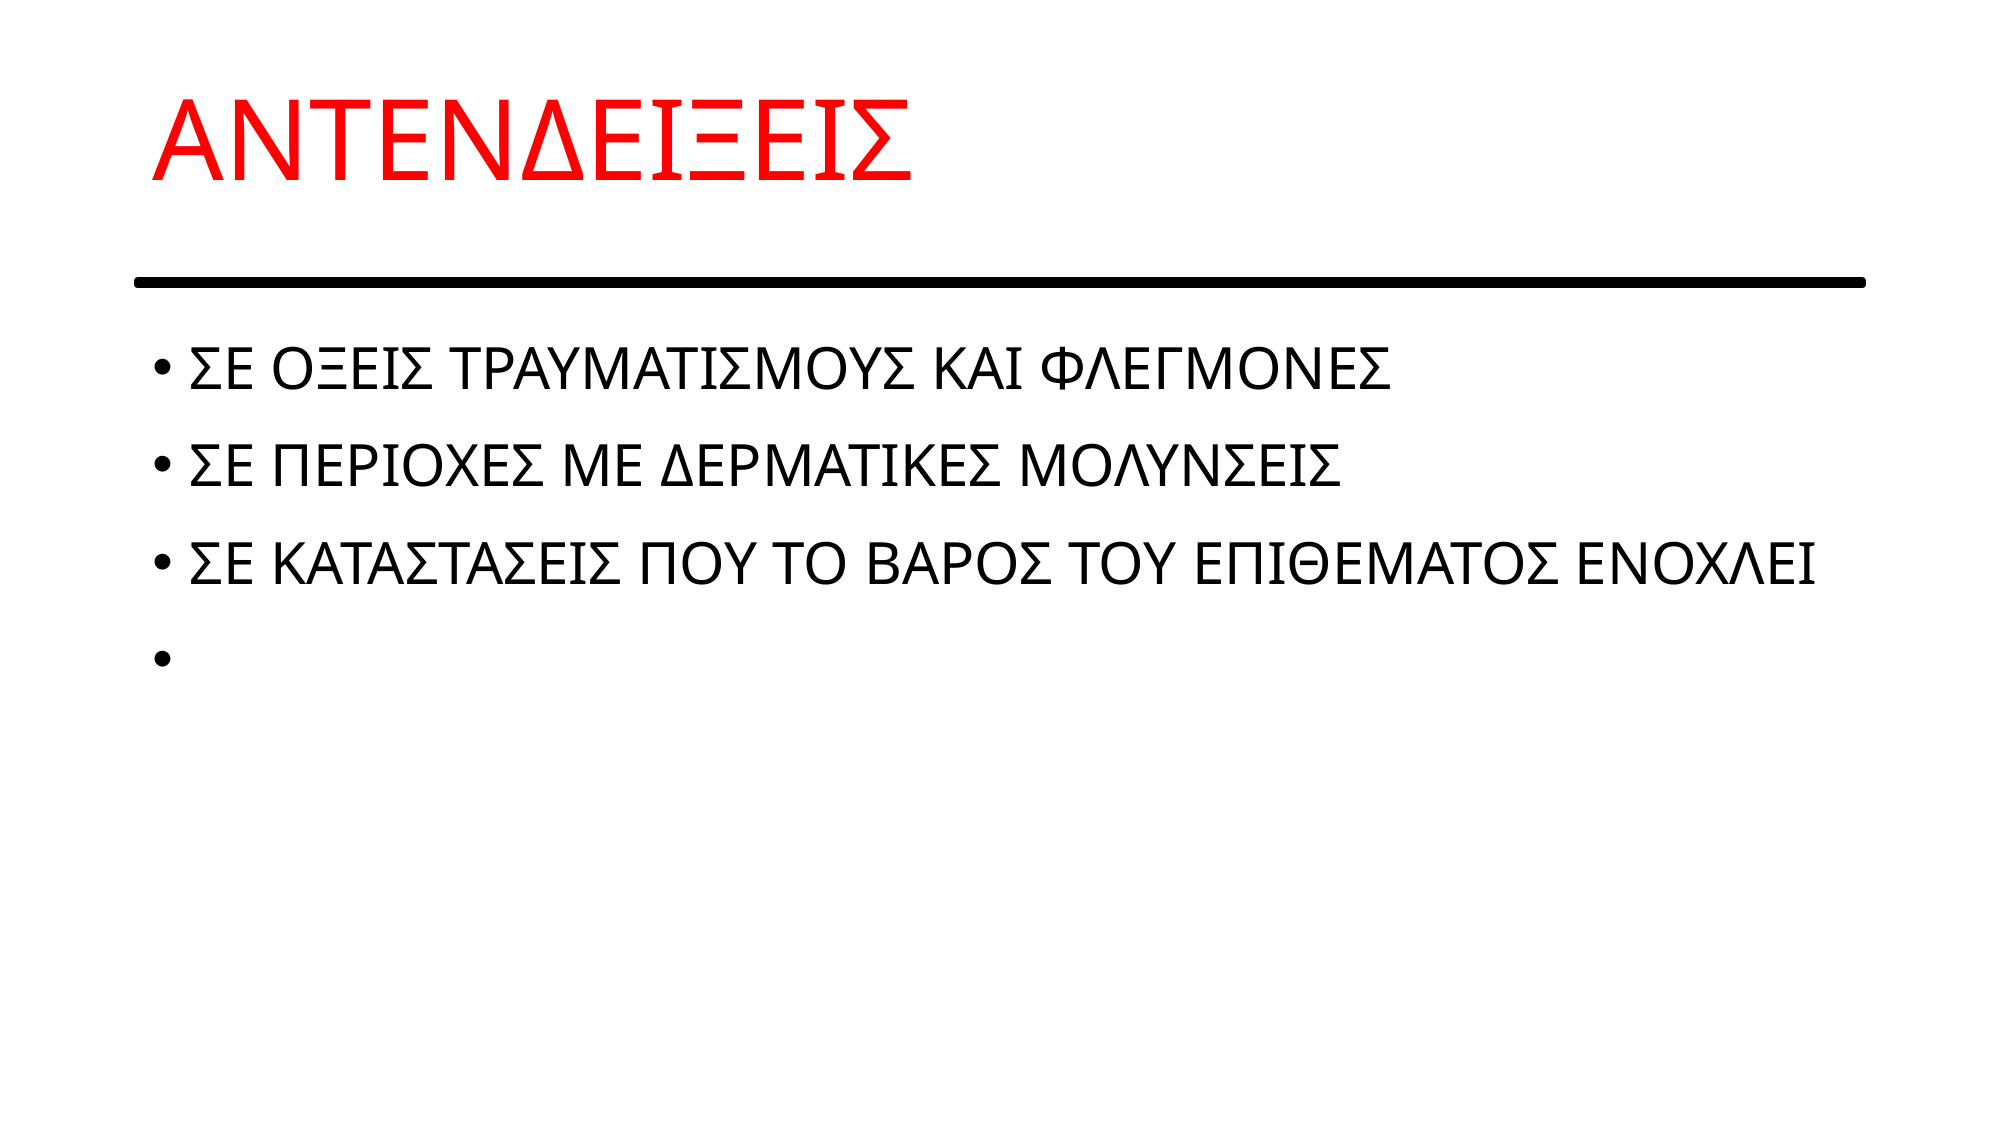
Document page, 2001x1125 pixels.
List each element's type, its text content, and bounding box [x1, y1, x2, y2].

list ΣΕ ΟΞΕΙΣ ΤΡΑΥΜΑΤΙΣΜΟΥΣ ΚΑΙ ΦΛΕΓΜΟΝΕΣ ΣΕ ΠΕΡΙΟΧΕΣ ΜΕ ΔΕΡΜΑΤΙΚΕΣ ΜΟΛΥΝΣΕΙΣ ΣΕ ΚΑΤΑΣΤΑΣΕΙΣ ΠΟΥ ΤΟ ΒΑΡΟΣ ΤΟΥ ΕΠΙΘΕΜΑΤΟΣ ΕΝΟΧΛΕΙ [137, 316, 1863, 709]
title ΑΝΤΕΝΔΕΙΞΕΙΣ [137, 59, 1021, 211]
